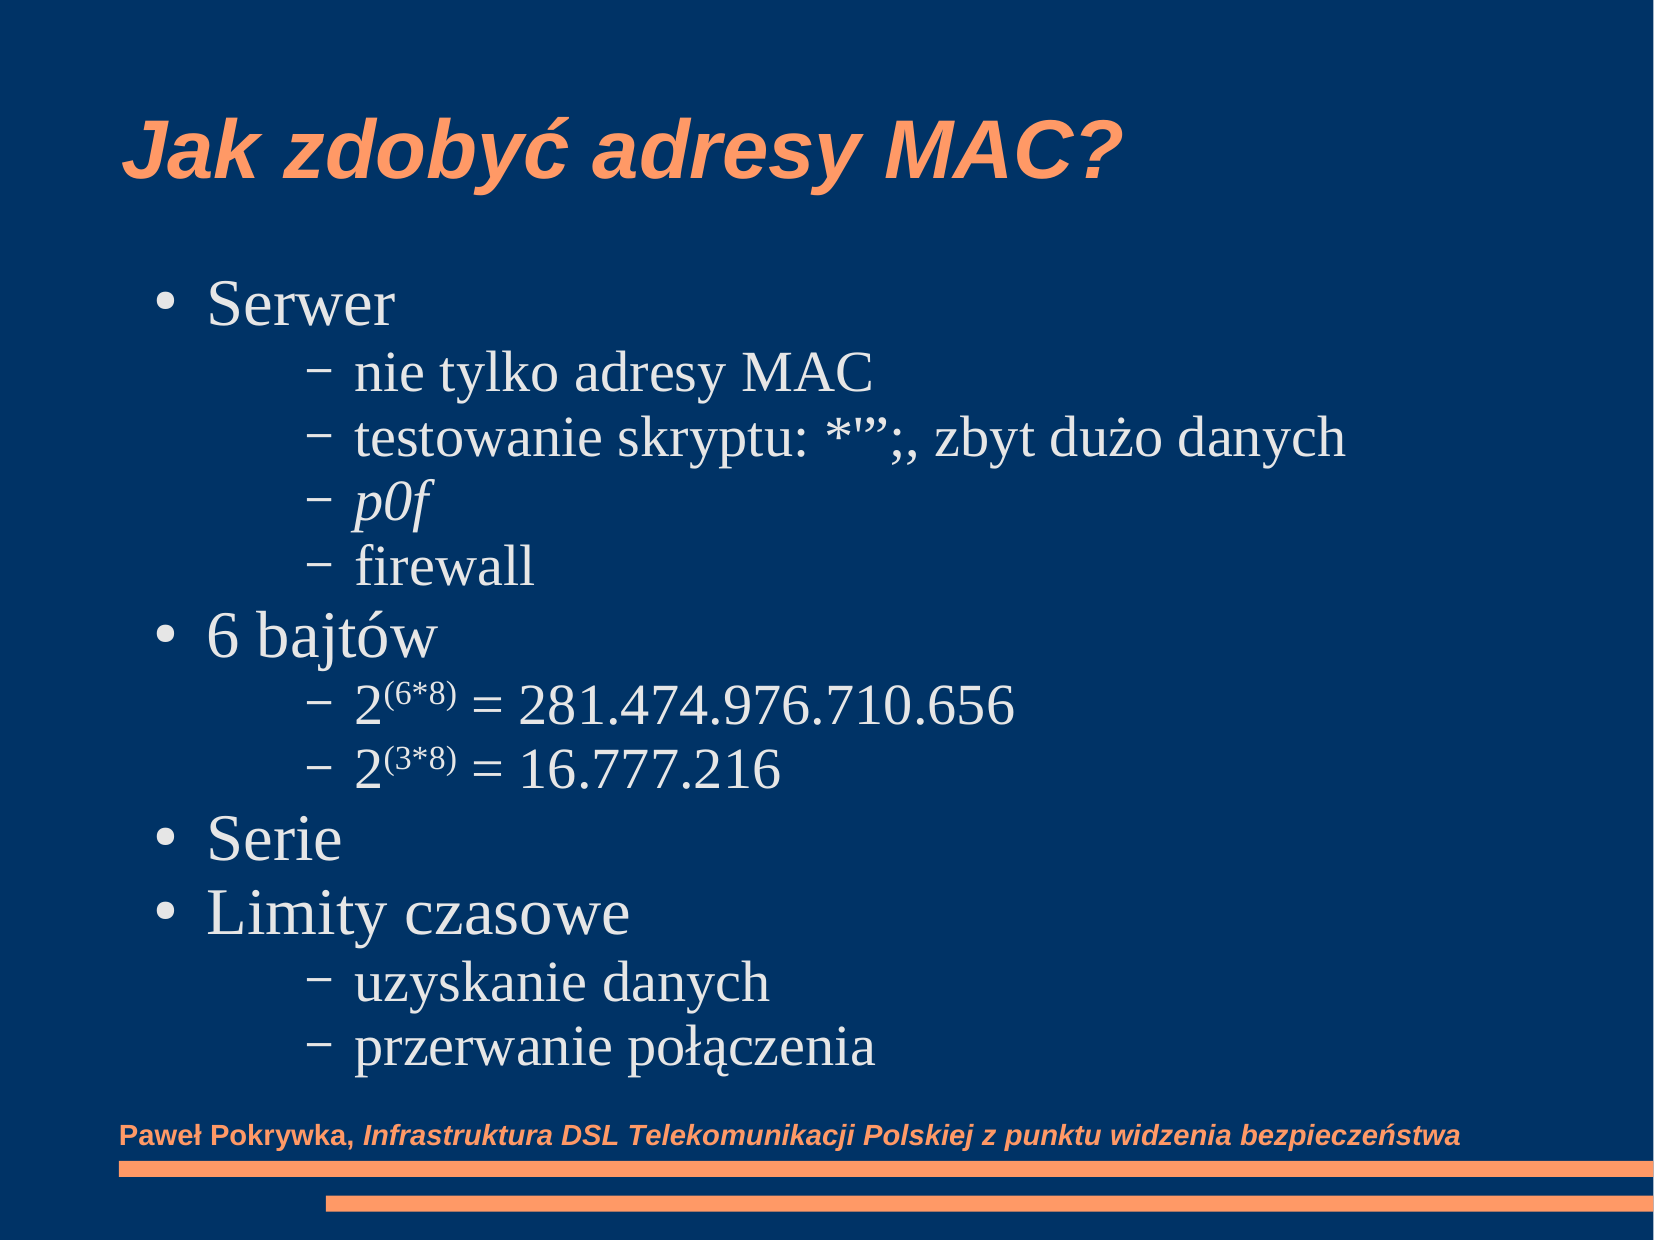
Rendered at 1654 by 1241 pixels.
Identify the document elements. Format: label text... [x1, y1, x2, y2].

title Jak zdobyć adresy MAC? [121, 46, 1534, 254]
list Serwer nie tylko adresy MAC testowanie skryptu: *'”;, zbyt dużo danych p0f firewall 6 bajtów 2(6*8) = 281.474.976.710.656 2(3*8) = 16.777.216 Serie Limity czasowe uzyskanie danych przerwanie połączenia [118, 265, 1558, 1084]
text_box Paweł Pokrywka, Infrastruktura DSL Telekomunikacji Polskiej z punktu widzenia bezpieczeństwa [104, 1111, 1623, 1160]
